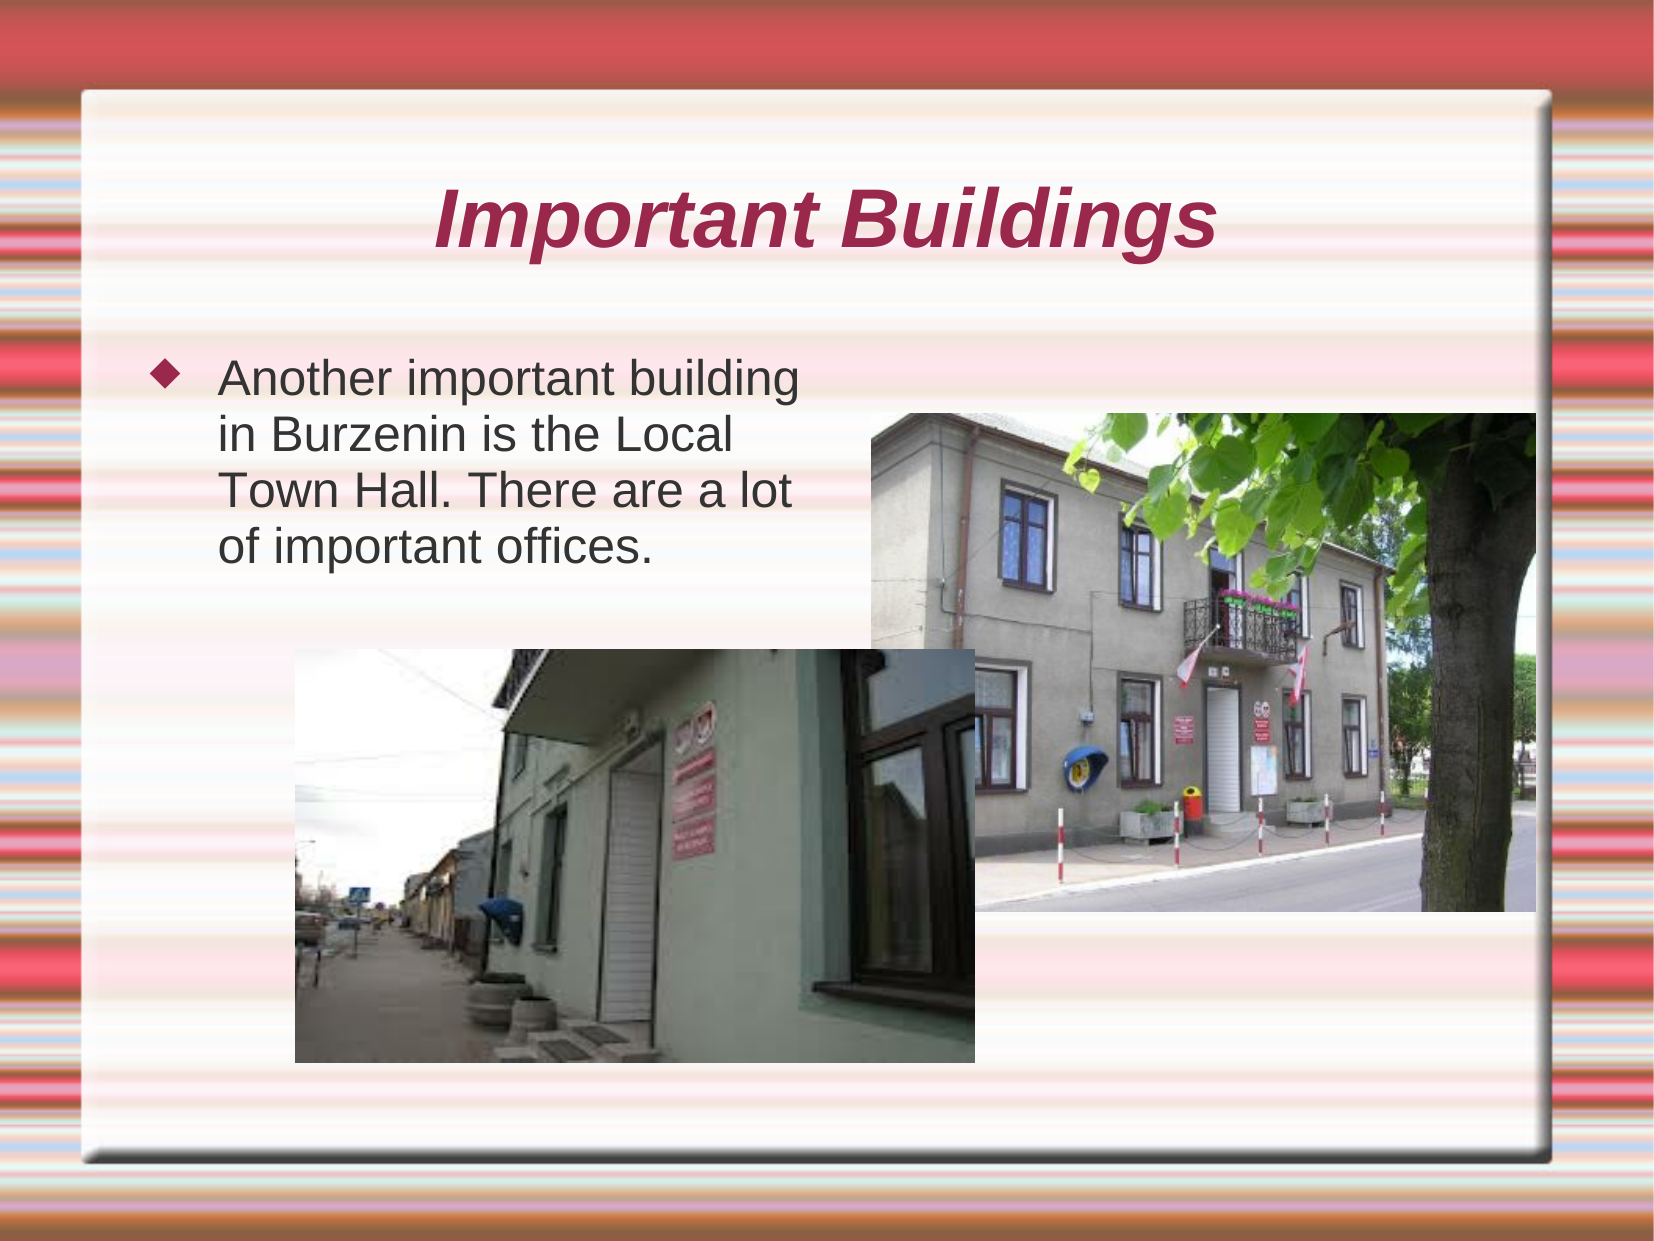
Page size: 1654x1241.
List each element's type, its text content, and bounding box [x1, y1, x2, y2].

title Important Buildings [121, 114, 1534, 322]
picture [0, 0, 1654, 1241]
list Another important building in Burzenin is the Local Town Hall. There are a lot of important offices. [134, 350, 809, 724]
